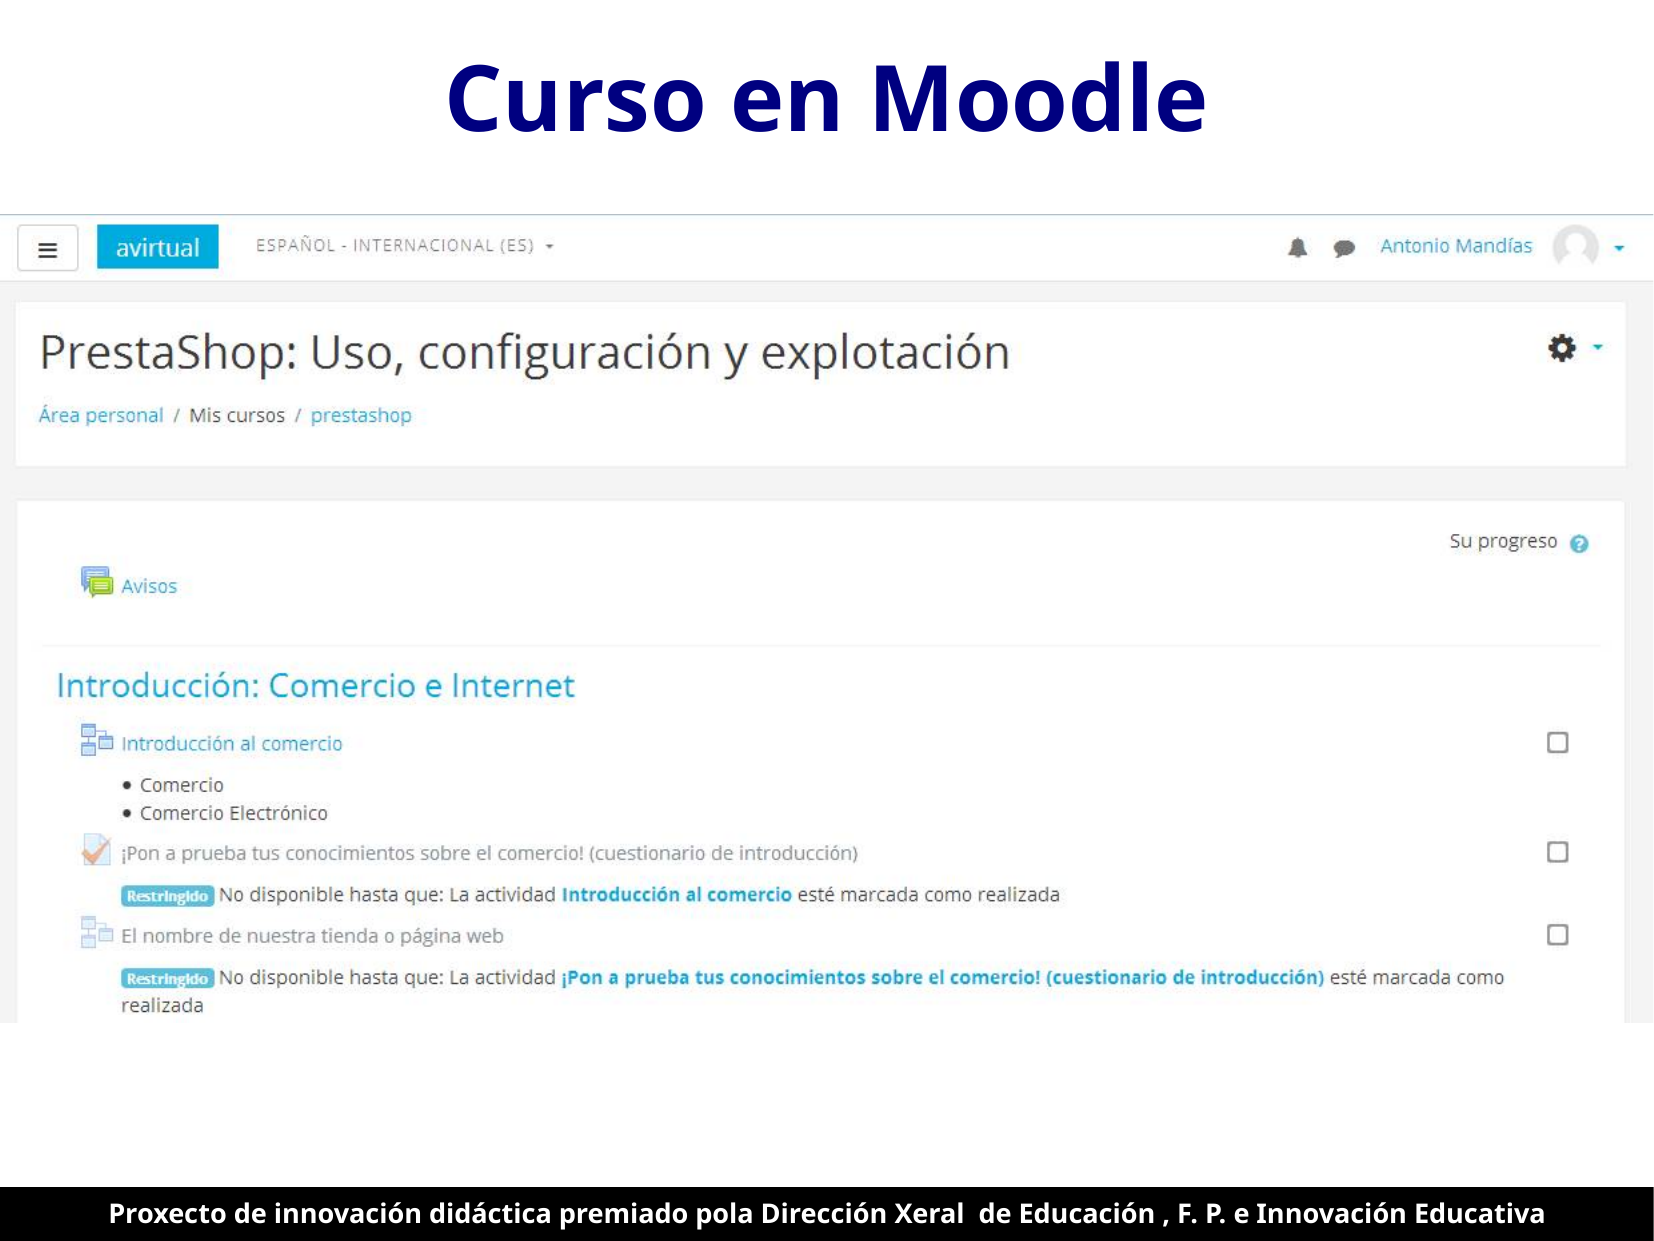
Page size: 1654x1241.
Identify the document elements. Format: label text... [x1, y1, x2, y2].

picture [0, 214, 1654, 1023]
title Curso en Moodle [59, 30, 1595, 161]
